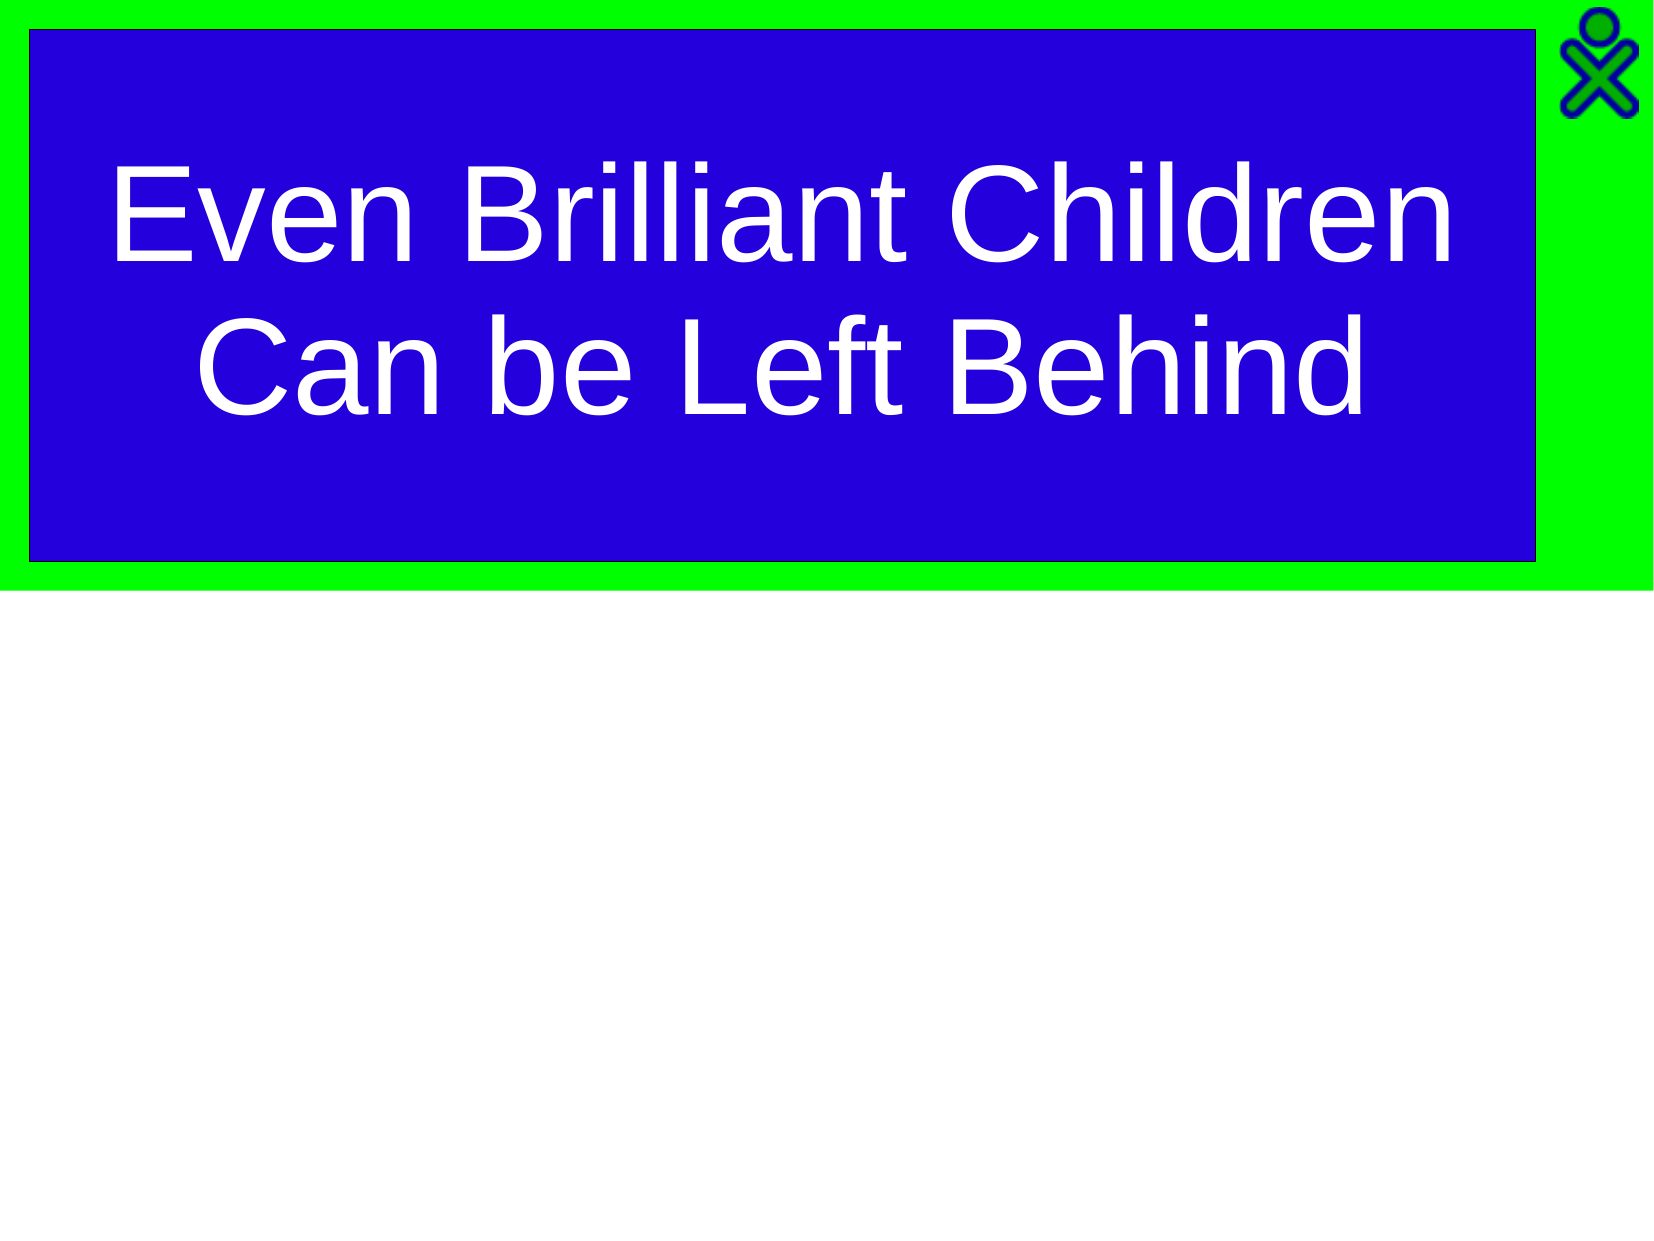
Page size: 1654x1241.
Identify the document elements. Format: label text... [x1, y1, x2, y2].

picture [1559, 7, 1639, 119]
title Even Brilliant Children Can be Left Behind [59, 49, 1506, 532]
